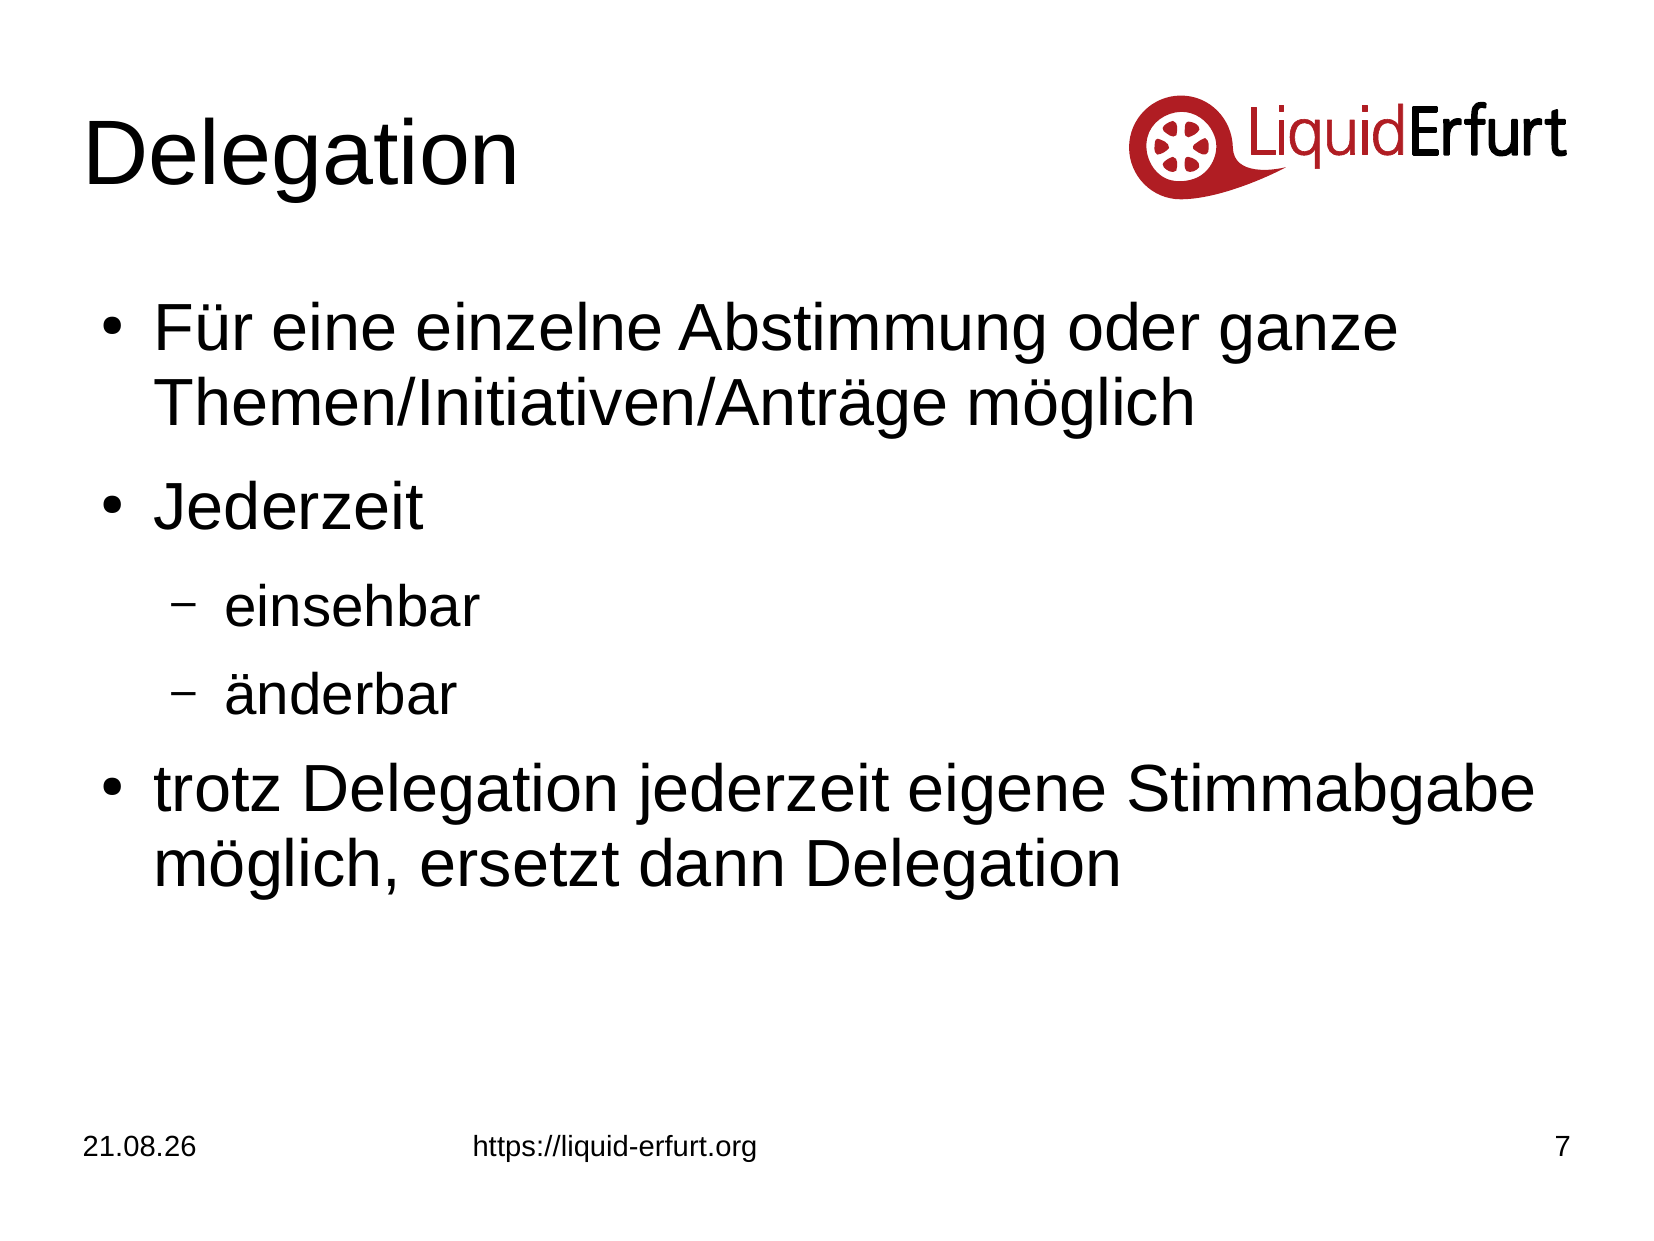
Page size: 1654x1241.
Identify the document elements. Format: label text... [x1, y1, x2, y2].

title Delegation [82, 49, 1571, 257]
list Für eine einzelne Abstimmung oder ganze Themen/Initiativen/Anträge möglich Jederzeit einsehbar änderbar trotz Delegation jederzeit eigene Stimmabgabe möglich, ersetzt dann Delegation [82, 290, 1571, 1010]
